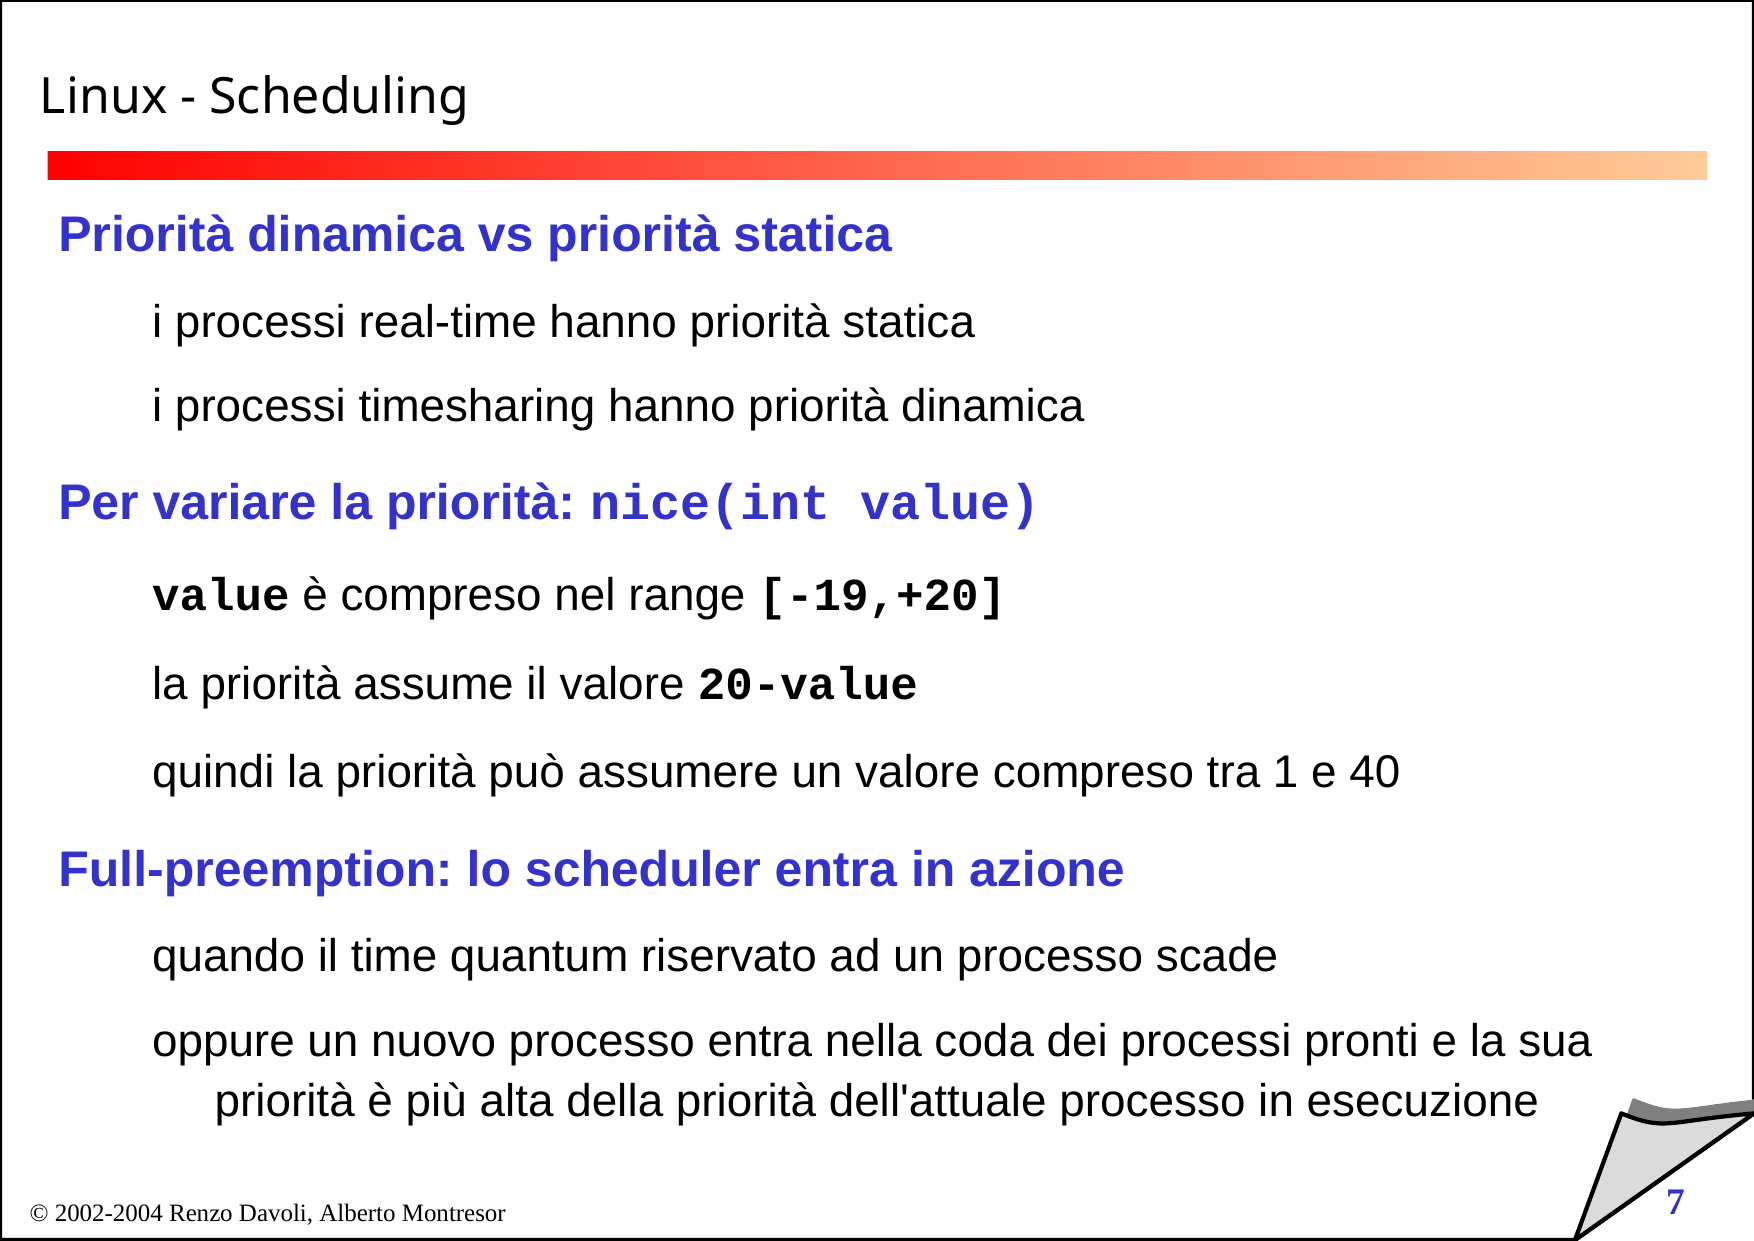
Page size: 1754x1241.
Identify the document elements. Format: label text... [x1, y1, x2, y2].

list Priorità dinamica vs priorità statica i processi real-time hanno priorità statica i processi timesharing hanno priorità dinamica Per variare la priorità: nice(int value) value è compreso nel range [-19,+20] la priorità assume il valore 20-value quindi la priorità può assumere un valore compreso tra 1 e 40 Full-preemption: lo scheduler entra in azione quando il time quantum riservato ad un processo scade oppure un nuovo processo entra nella coda dei processi pronti e la sua priorità è più alta della priorità dell'attuale processo in esecuzione [58, 206, 1696, 1227]
title Linux - Scheduling [40, 49, 1714, 144]
